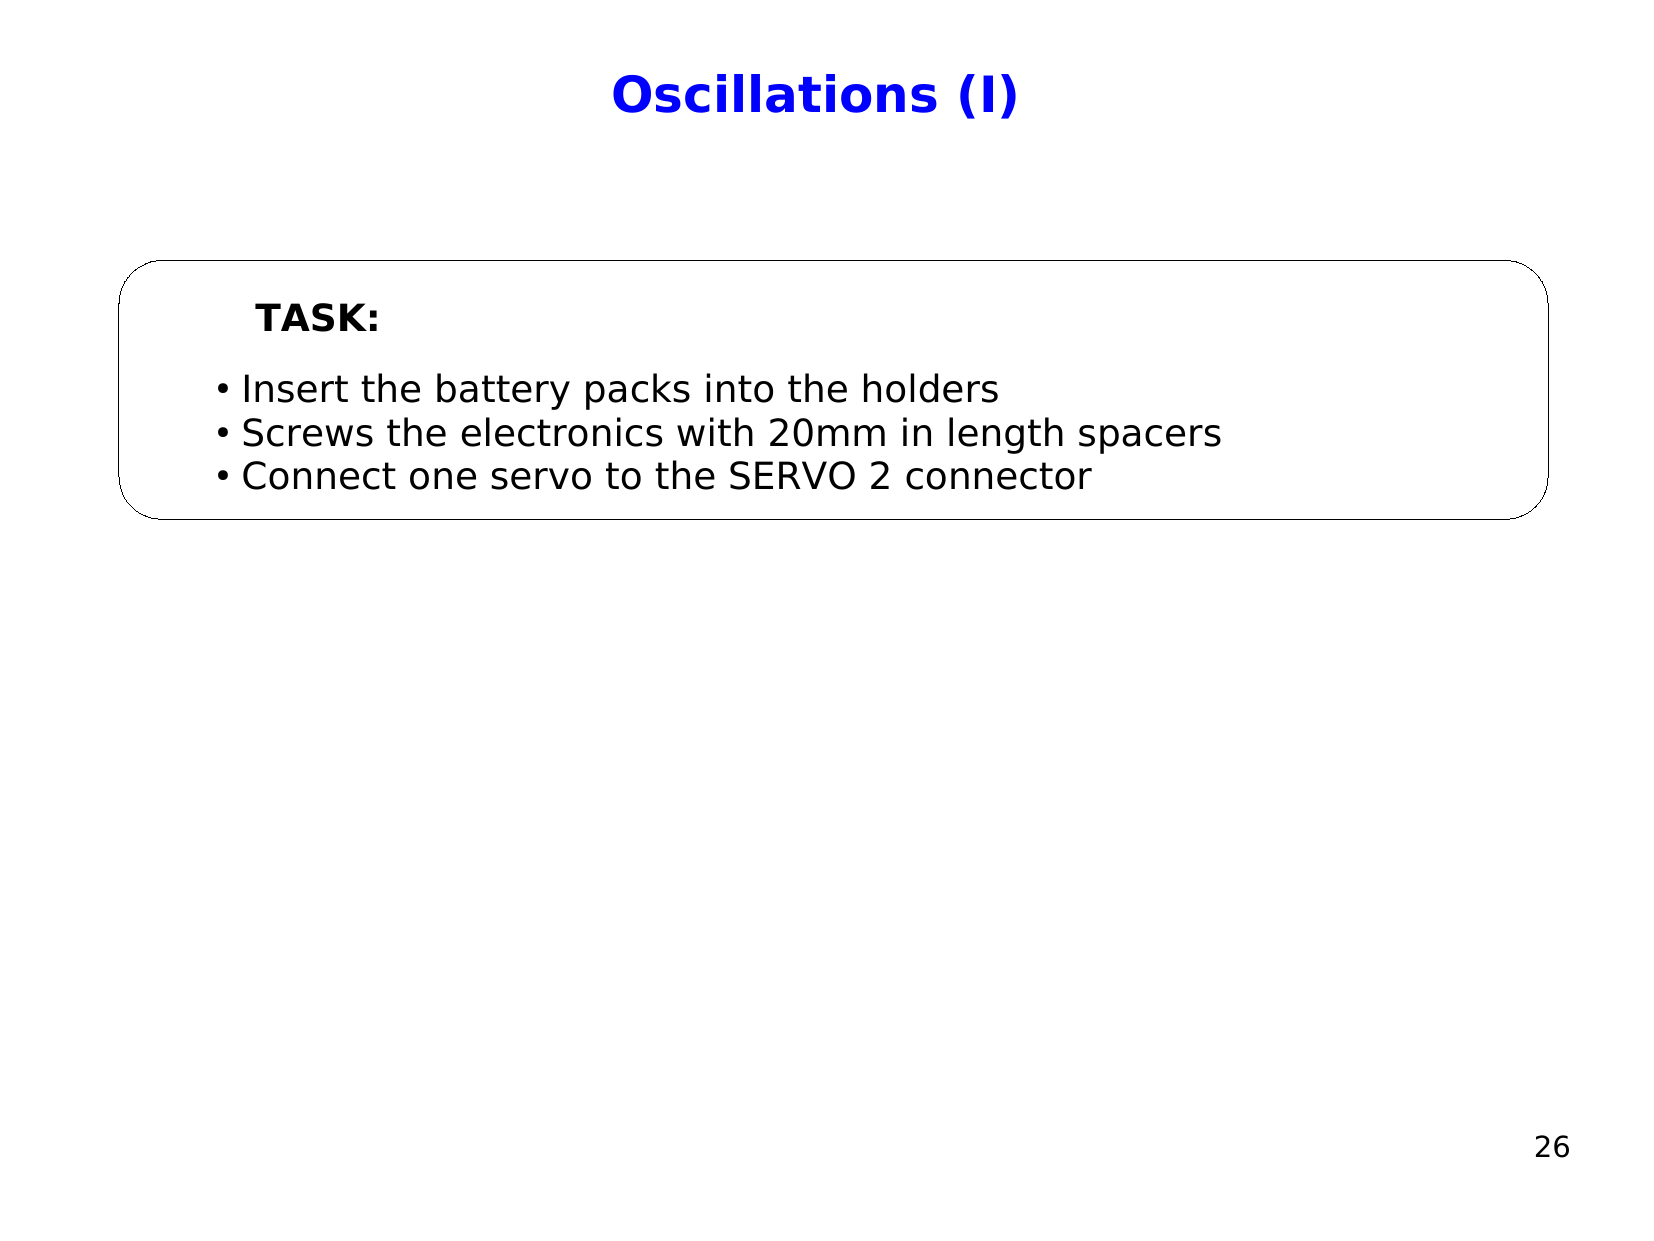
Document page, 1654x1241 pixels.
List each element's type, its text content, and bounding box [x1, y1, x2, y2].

text_box Oscillations (I) [596, 58, 1036, 132]
text_box Insert the battery packs into the holders Screws the electronics with 20mm in length spacers Connect one servo to the SERVO 2 connector [201, 360, 1449, 507]
text_box TASK: [240, 289, 396, 352]
